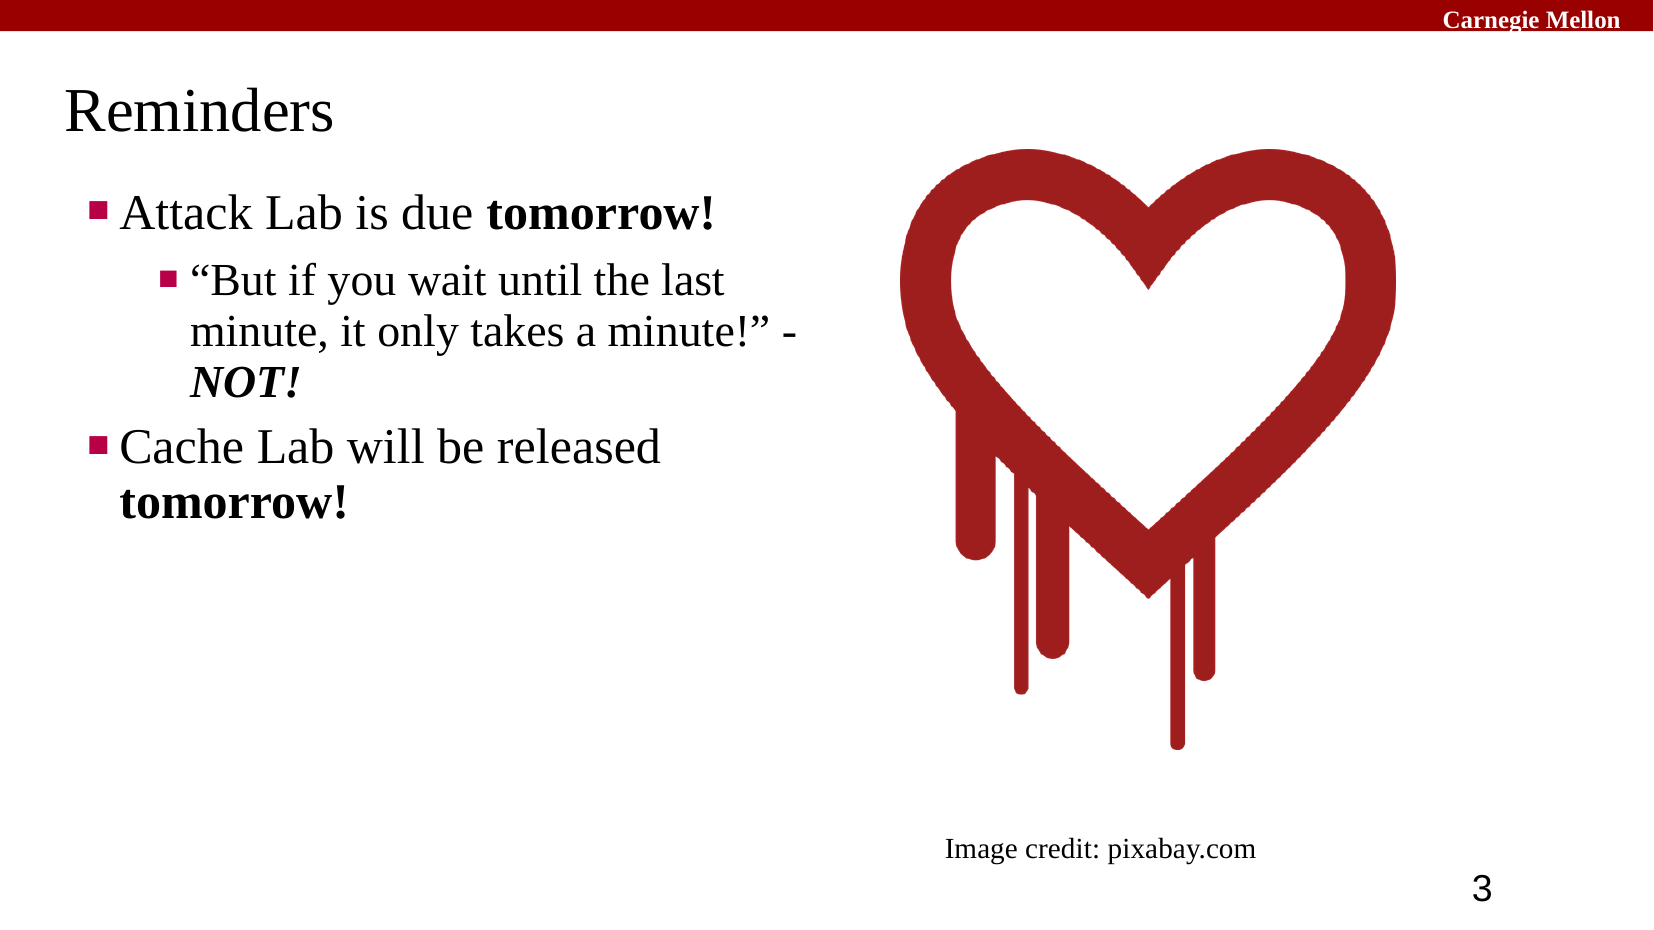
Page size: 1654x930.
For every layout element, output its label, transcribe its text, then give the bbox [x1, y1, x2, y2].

title Reminders [64, 58, 1576, 163]
list Attack Lab is due tomorrow! “But if you wait until the last minute, it only takes a minute!” - NOT! Cache Lab will be released tomorrow! [71, 184, 806, 859]
text_box Image credit: pixabay.com [930, 825, 1471, 886]
picture [900, 149, 1396, 751]
